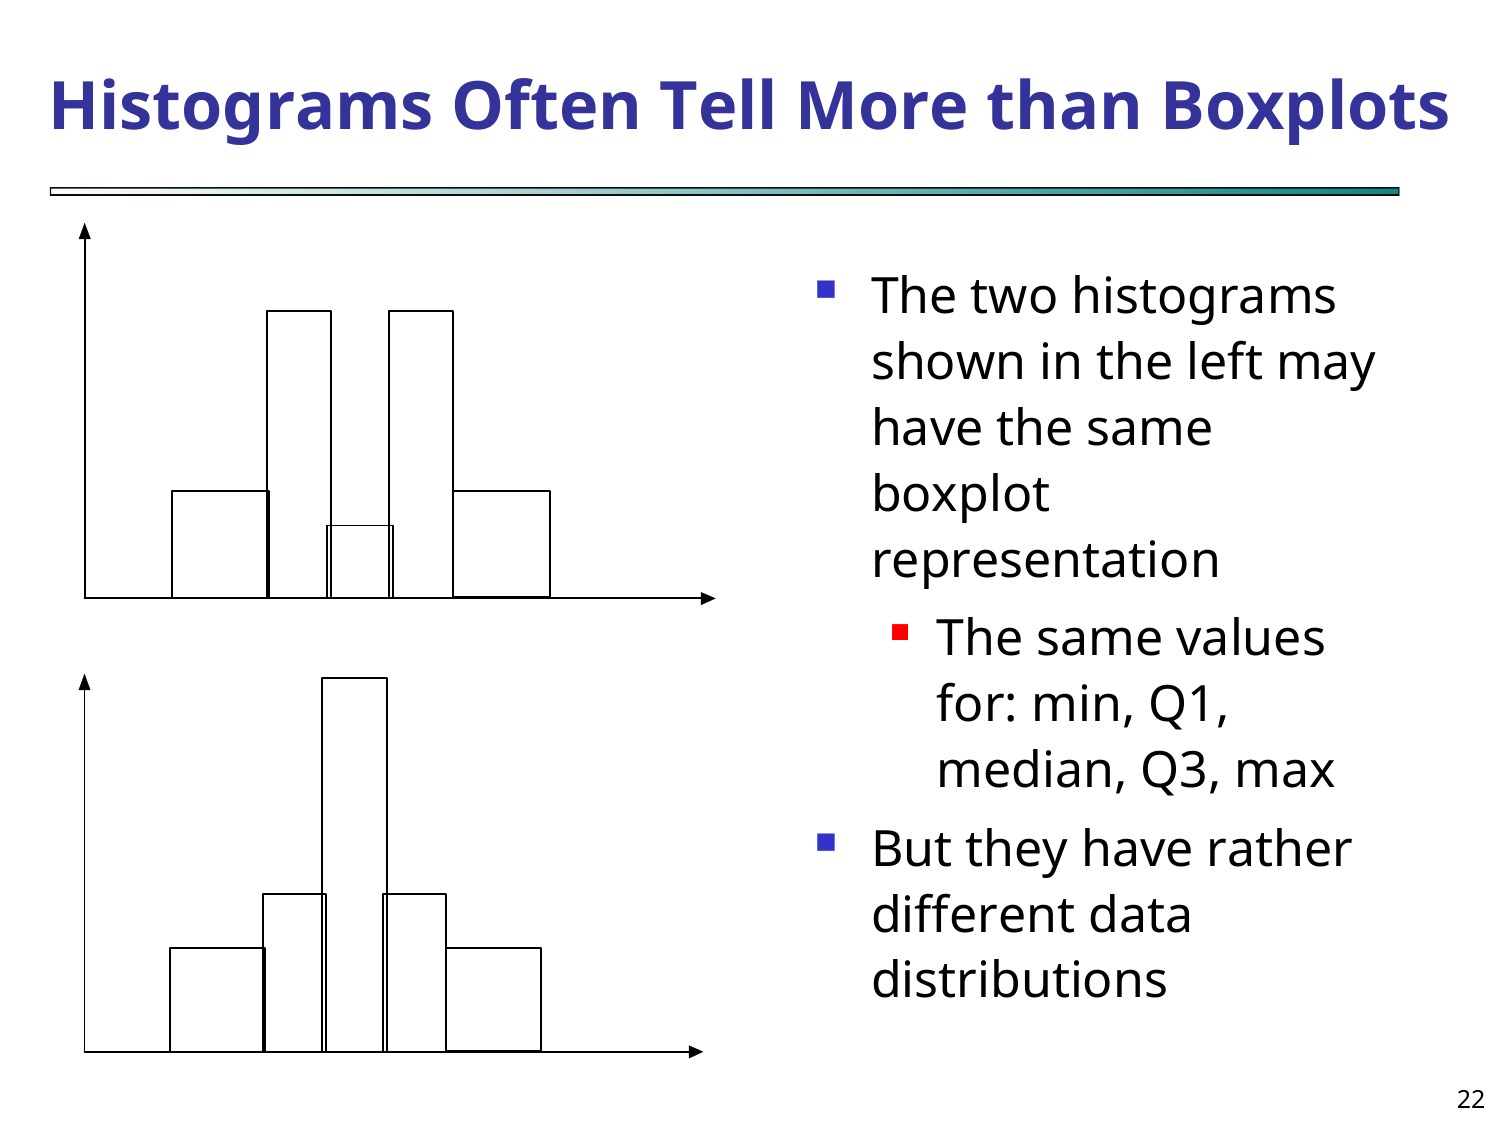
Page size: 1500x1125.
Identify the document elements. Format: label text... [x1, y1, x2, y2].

text_box <number> [1187, 1062, 1500, 1125]
text_box [75, 212, 726, 610]
text_box The two histograms shown in the left may have the same boxplot representation The same values for: min, Q1, median, Q3, max But they have rather different data distributions [800, 249, 1401, 1026]
title Histograms Often Tell More than Boxplots [24, 0, 1476, 150]
text_box [75, 663, 713, 1063]
